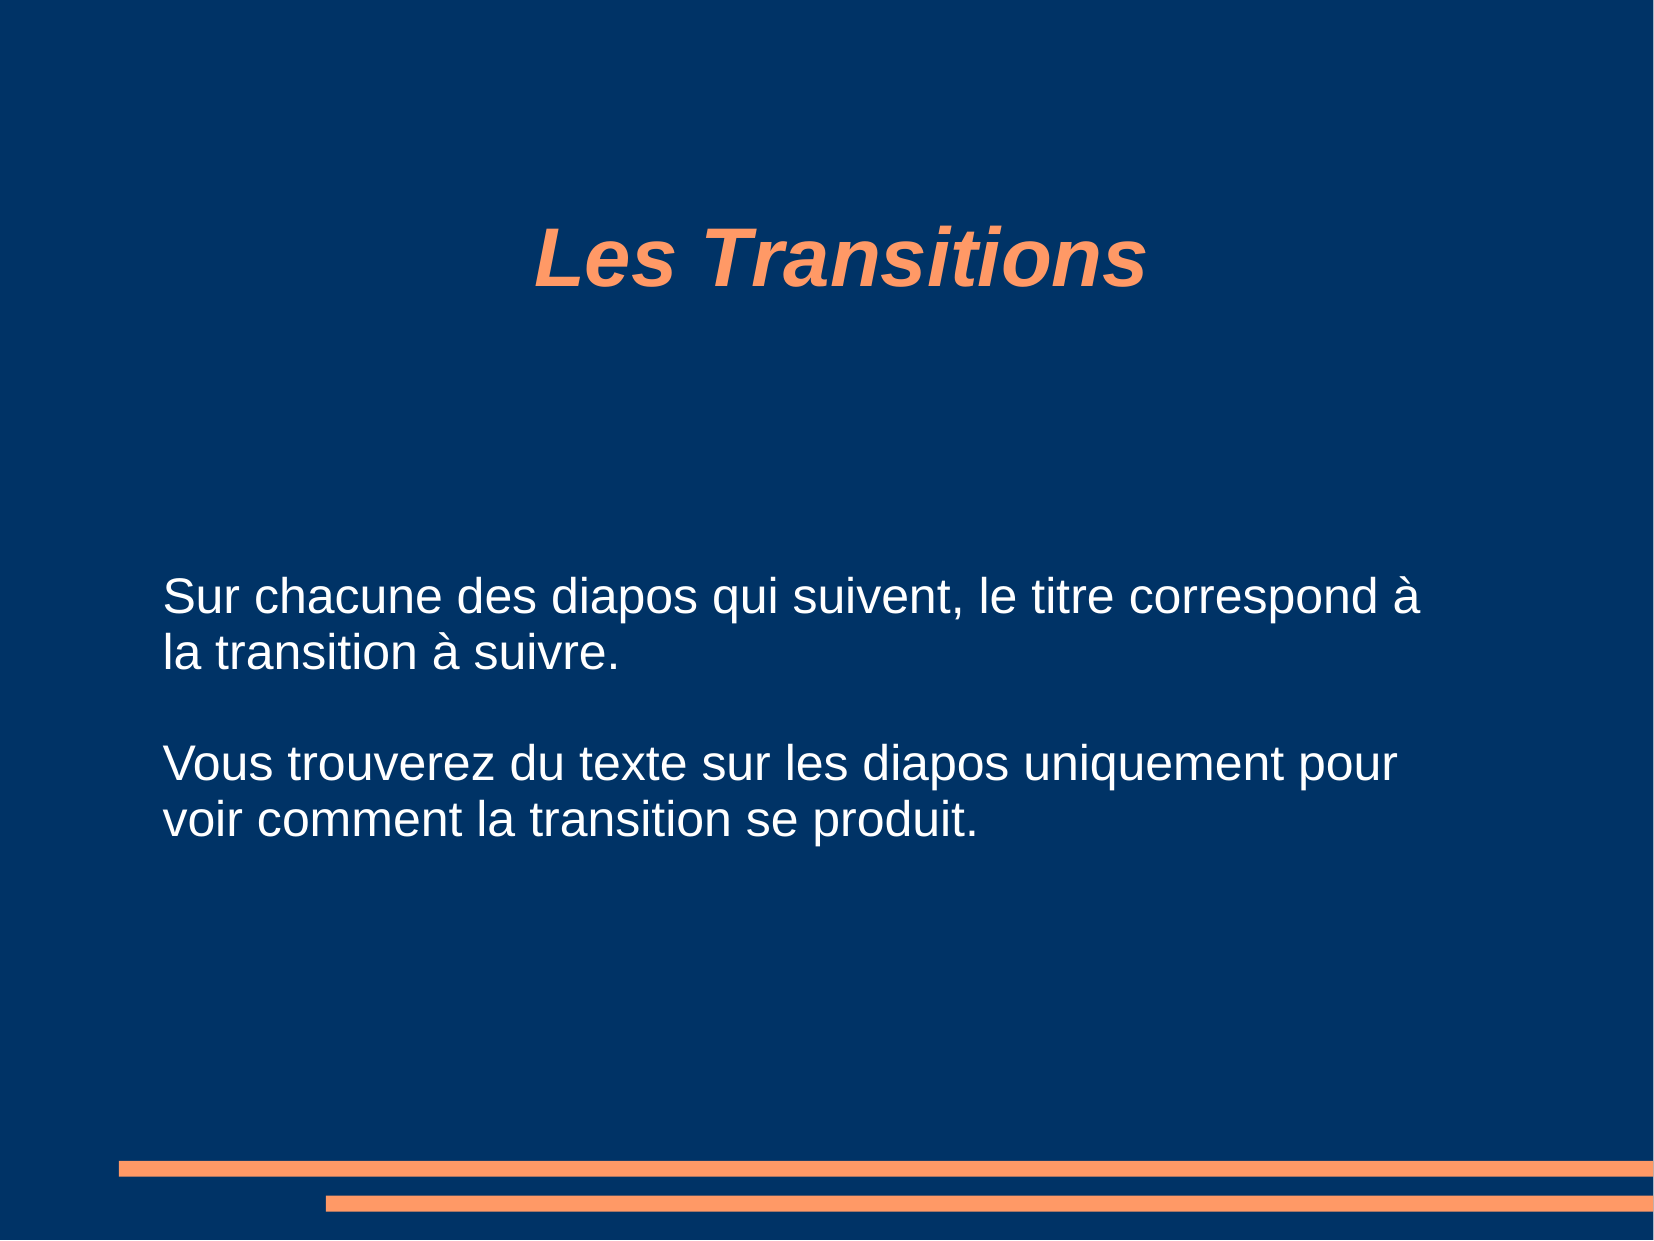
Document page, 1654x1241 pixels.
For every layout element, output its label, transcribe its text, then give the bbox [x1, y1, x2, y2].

title Les Transitions [135, 162, 1548, 355]
text_box Sur chacune des diapos qui suivent, le titre correspond à la transition à suivre. Vous trouverez du texte sur les diapos uniquement pour voir comment la transition se produit. [147, 561, 1477, 855]
